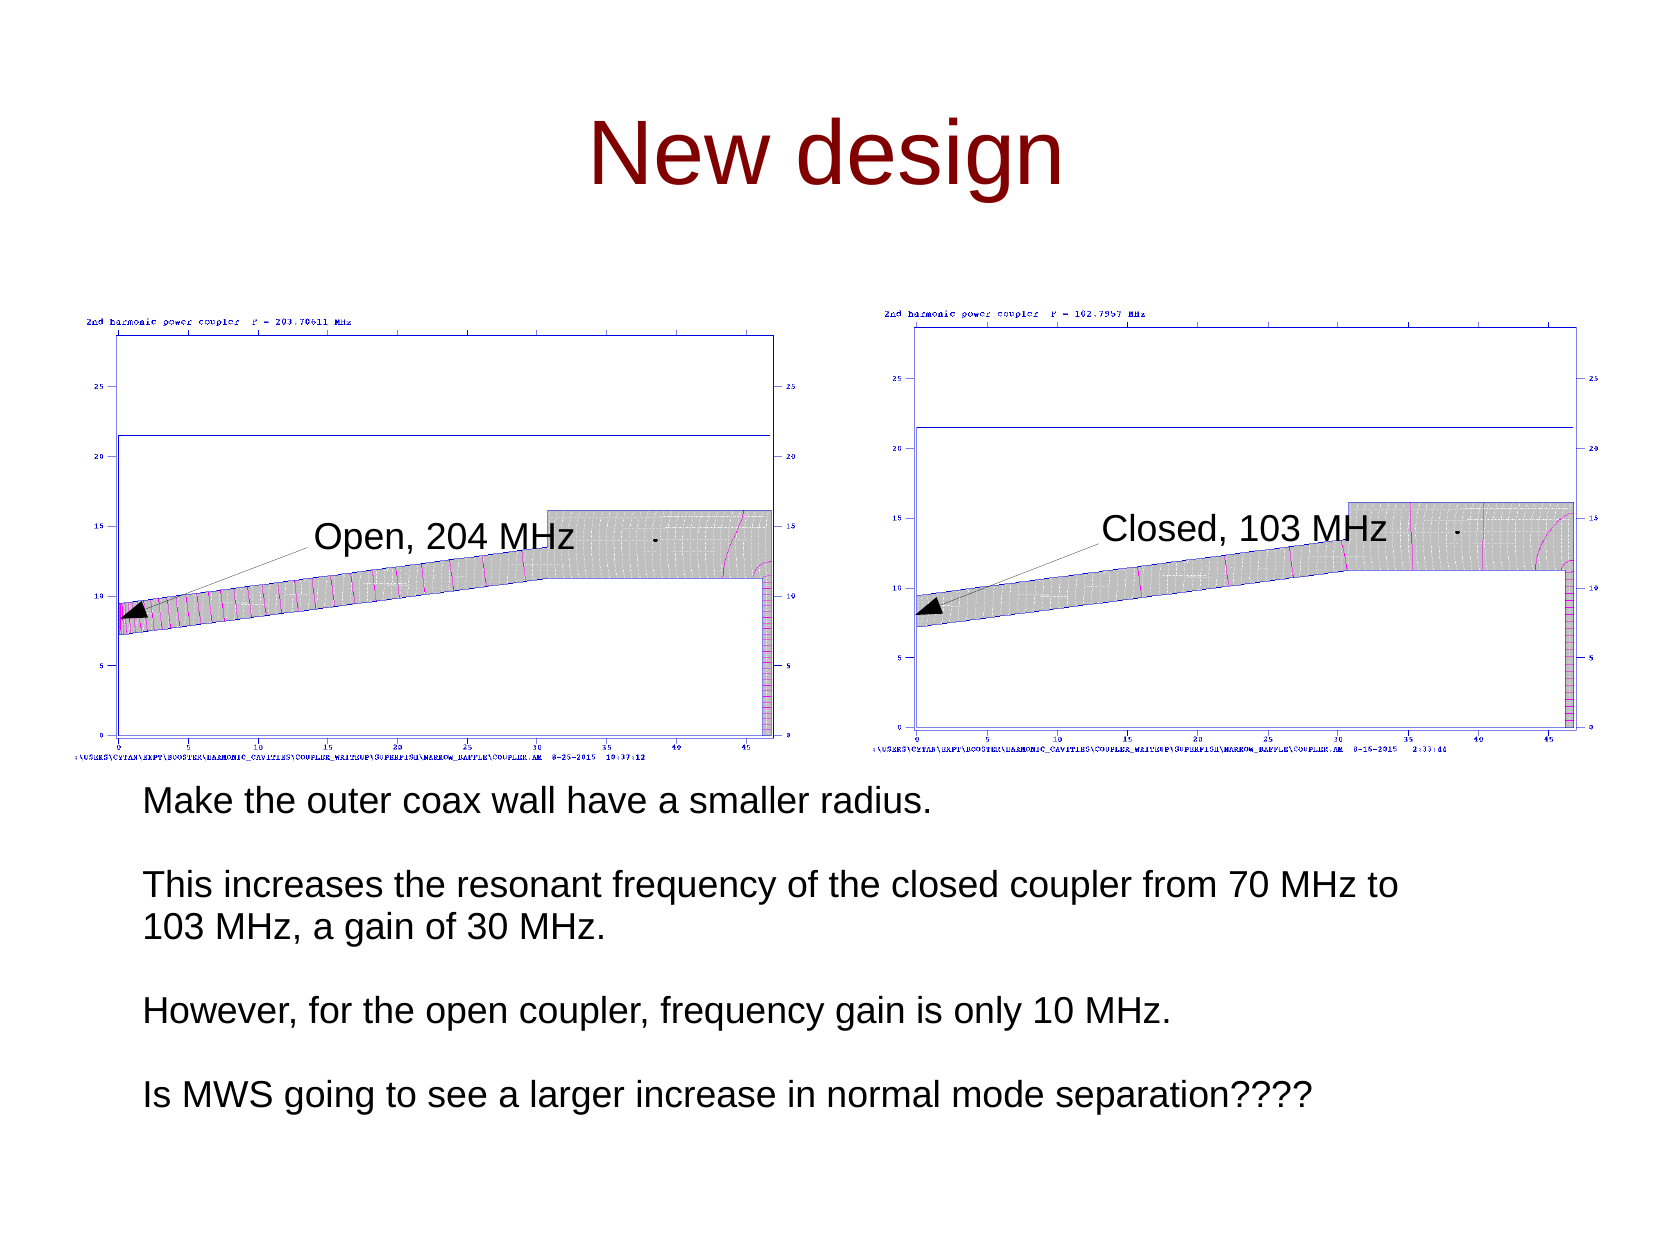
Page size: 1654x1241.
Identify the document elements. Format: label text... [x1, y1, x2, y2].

title New design [82, 49, 1571, 257]
picture [75, 311, 814, 762]
text_box Make the outer coax wall have a smaller radius. This increases the resonant frequency of the closed coupler from 70 MHz to 103 MHz, a gain of 30 MHz. However, for the open coupler, frequency gain is only 10 MHz. Is MWS going to see a larger increase in normal mode separation???? [127, 772, 1478, 1124]
picture [873, 303, 1617, 754]
